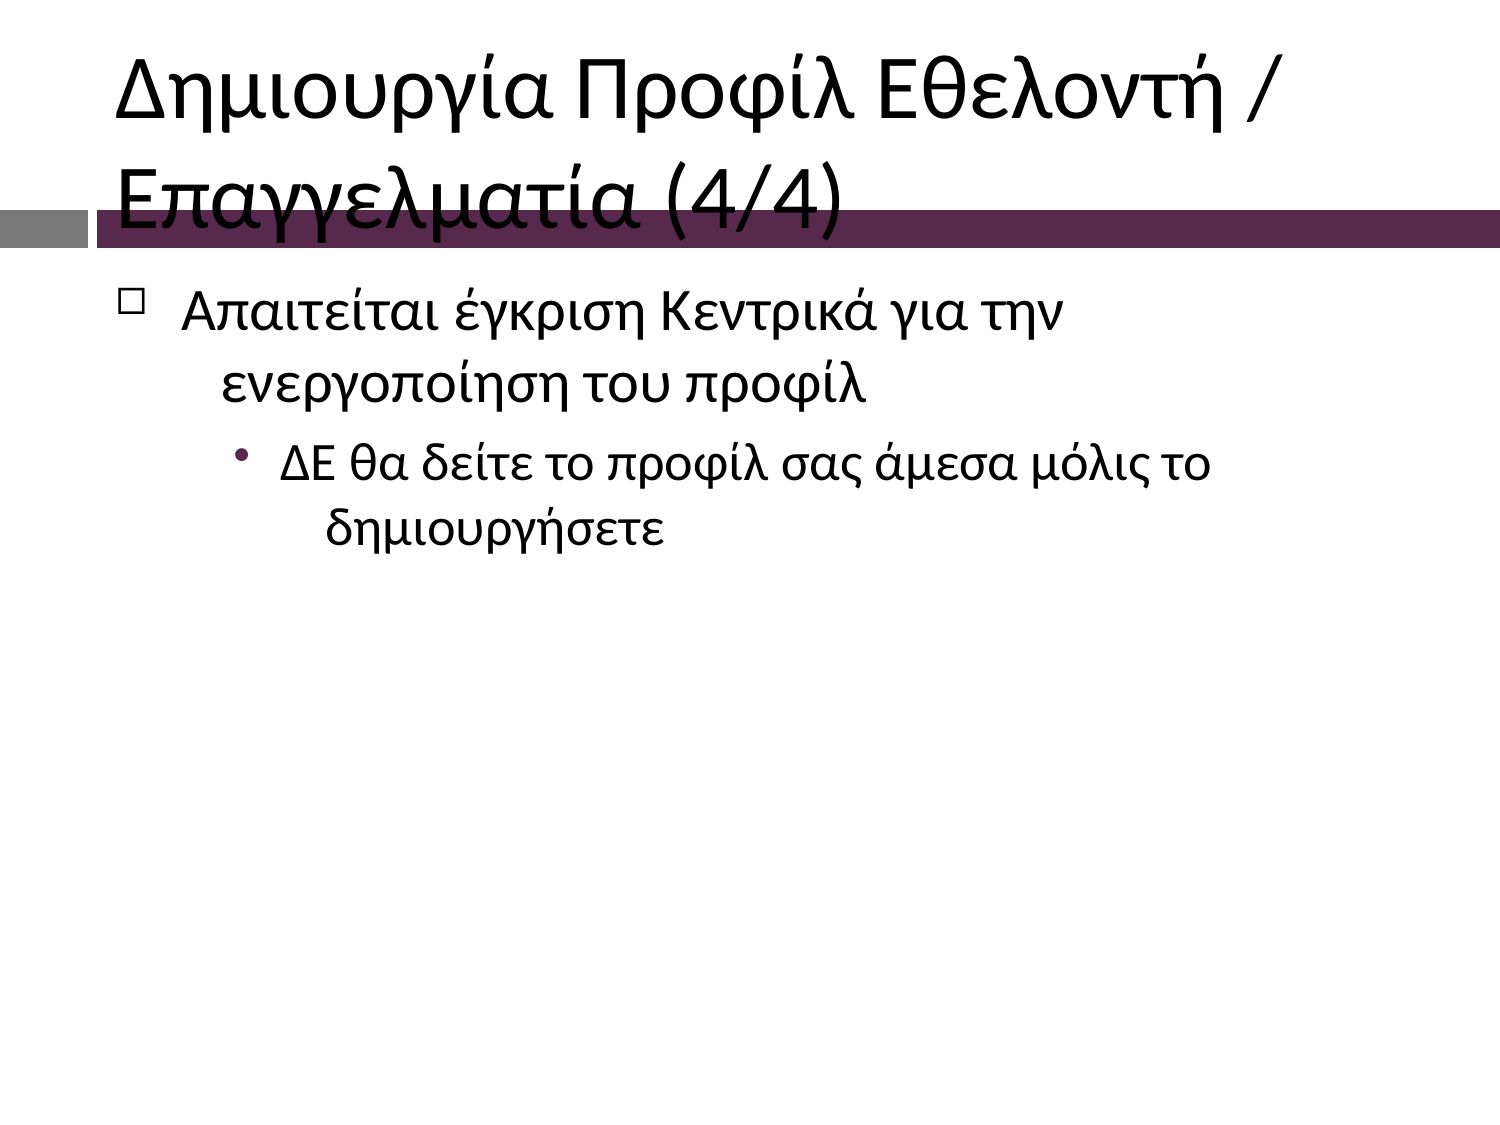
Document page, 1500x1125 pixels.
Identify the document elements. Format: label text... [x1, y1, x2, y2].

list Απαιτείται έγκριση Κεντρικά για την ενεργοποίηση του προφίλ ΔΕ θα δείτε το προφίλ σας άμεσα μόλις το δημιουργήσετε [100, 262, 1438, 1000]
title Δημιουργία Προφίλ Εθελοντή / Επαγγελματία (4/4) [100, 19, 1438, 182]
